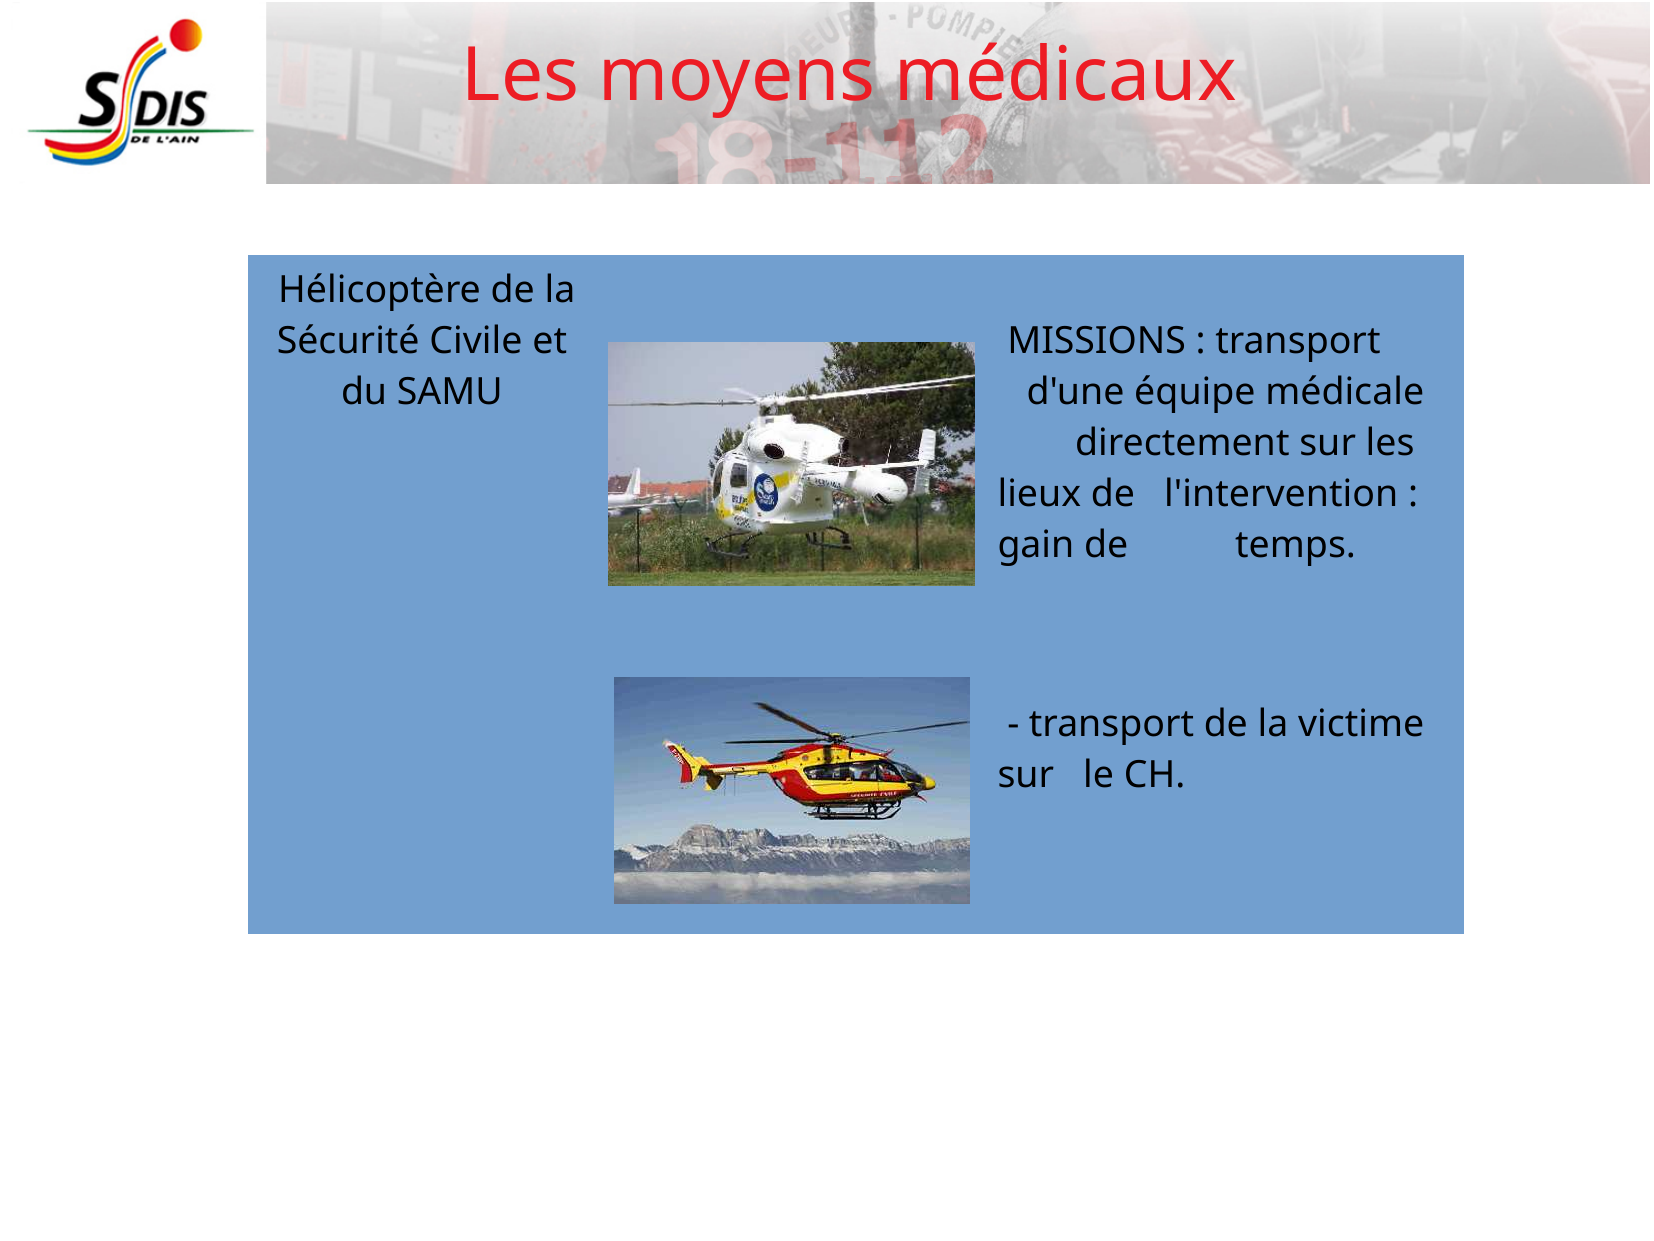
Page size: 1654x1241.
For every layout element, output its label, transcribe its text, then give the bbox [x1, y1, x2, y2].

picture [608, 342, 975, 586]
table_cell [248, 638, 596, 934]
table_header Hélicoptère de la Sécurité Civile et du SAMU [248, 255, 596, 638]
table_cell - transport de la victime sur le CH. [983, 638, 1464, 934]
picture [614, 677, 970, 904]
table_header MISSIONS : transport d'une équipe médicale directement sur les lieux de l'intervention : gain de temps. [983, 255, 1464, 638]
table_header [596, 255, 983, 638]
title Les moyens médicaux [68, 25, 1632, 117]
picture [11, 2, 1650, 184]
table_cell [596, 638, 983, 934]
